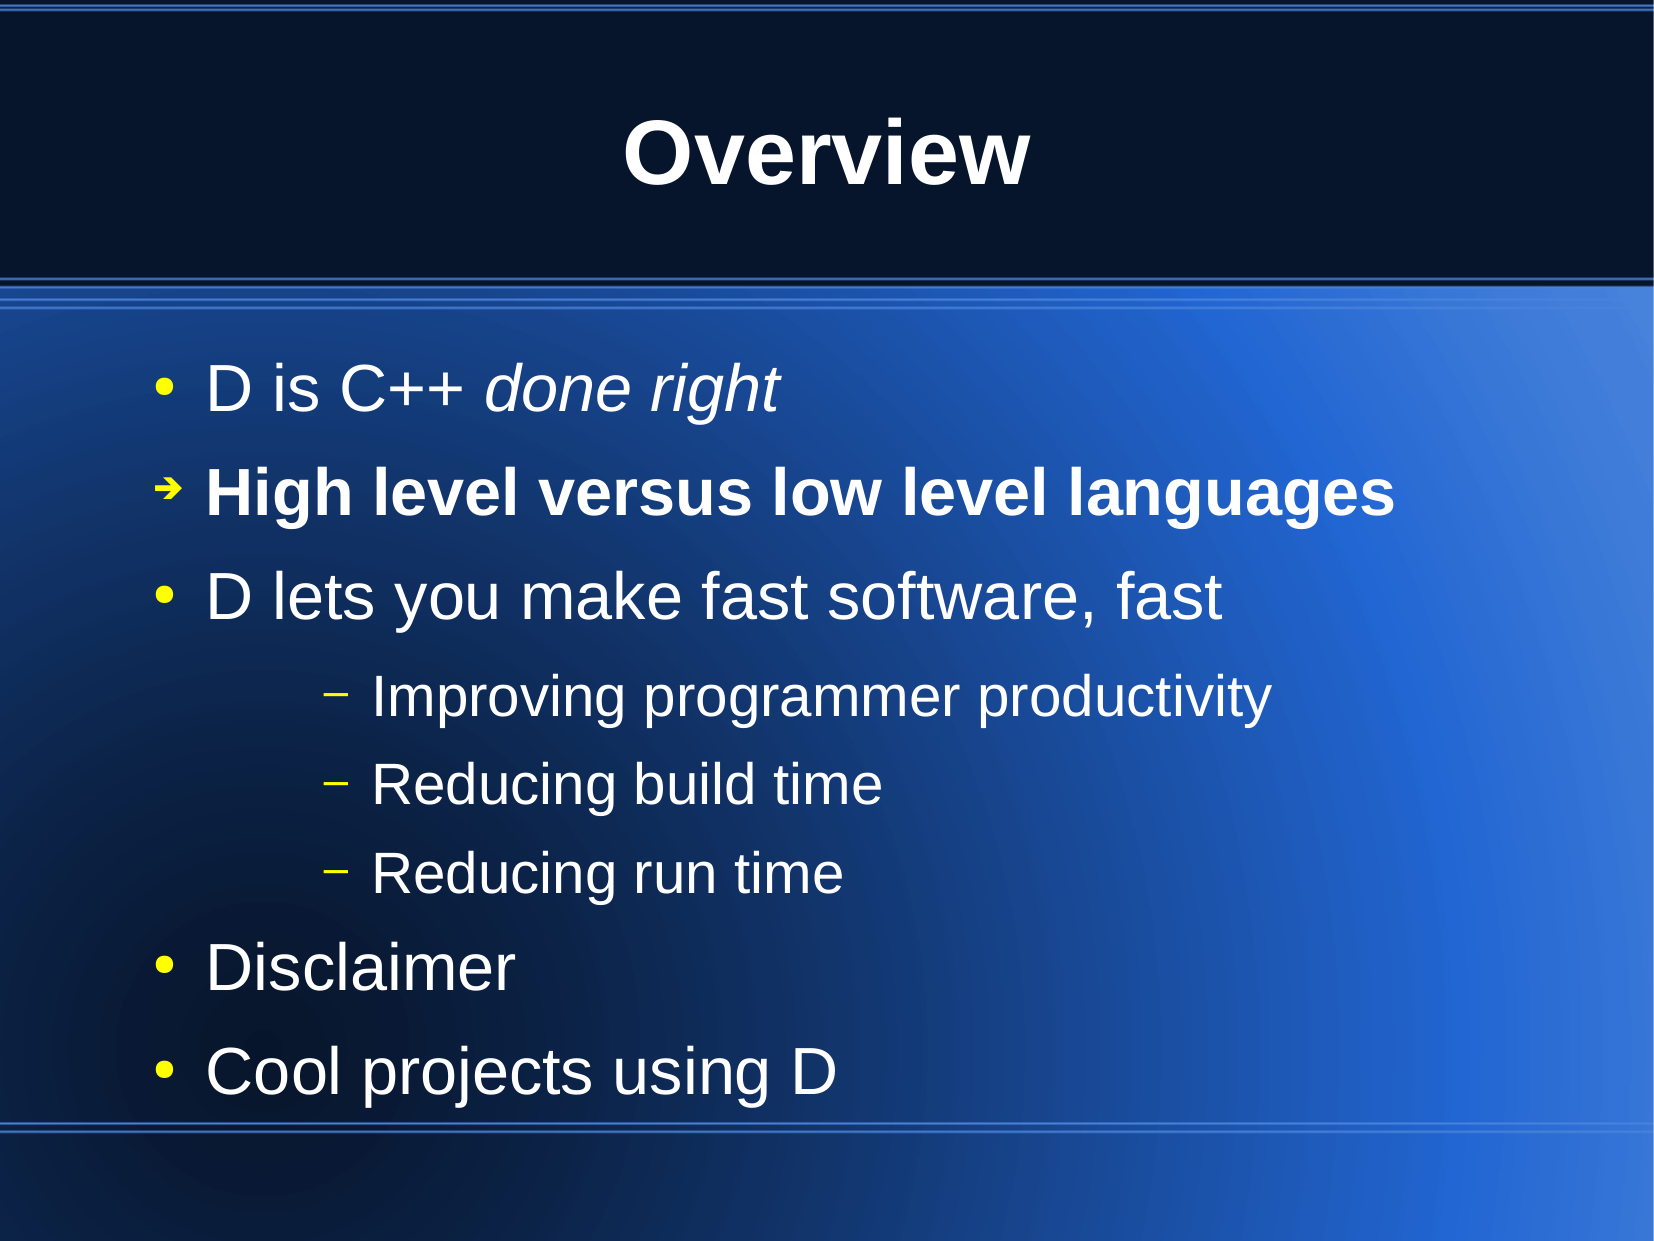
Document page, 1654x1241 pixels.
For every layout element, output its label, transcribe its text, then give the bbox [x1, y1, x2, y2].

picture [0, 0, 1654, 1241]
title Overview [82, 49, 1571, 257]
list D is C++ done right High level versus low level languages D lets you make fast software, fast Improving programmer productivity Reducing build time Reducing run time Disclaimer Cool projects using D [134, 350, 1516, 1133]
